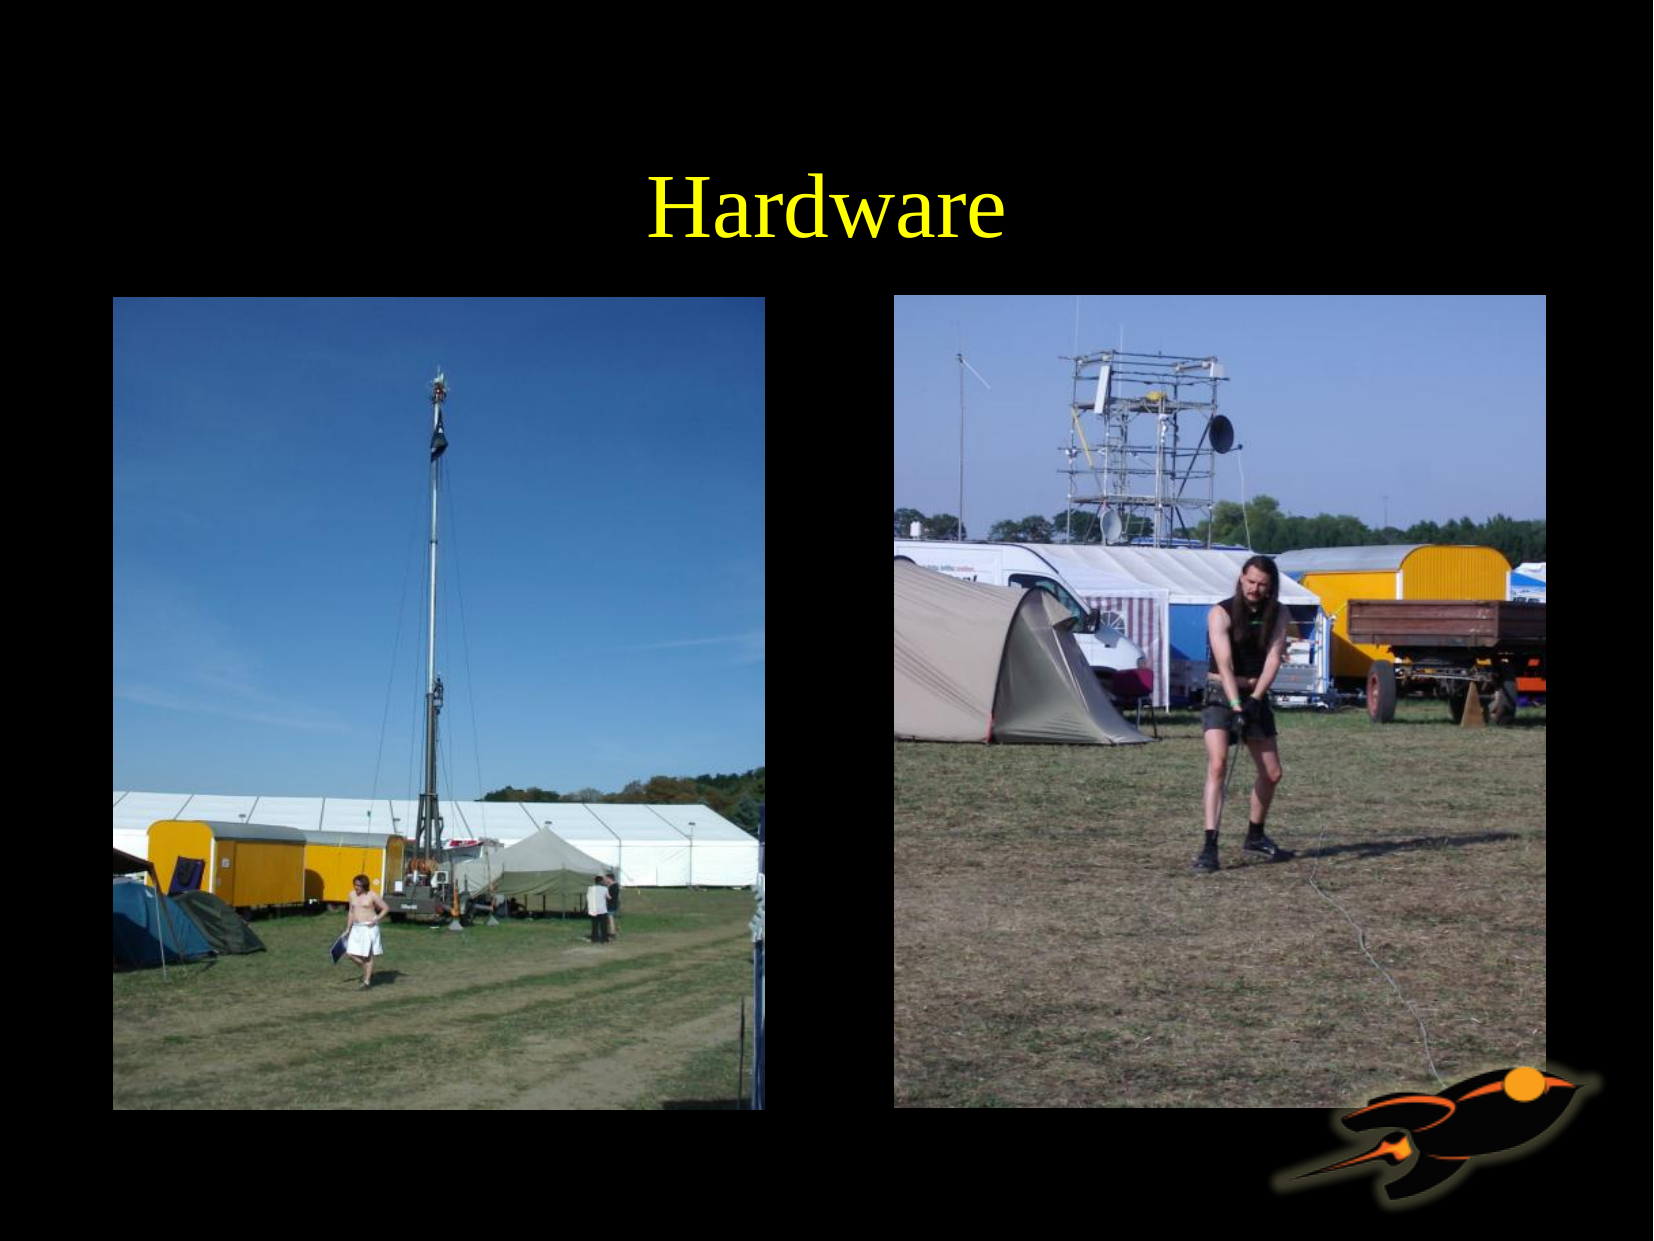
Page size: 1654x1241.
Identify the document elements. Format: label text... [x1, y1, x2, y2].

picture [113, 297, 765, 1110]
picture [894, 295, 1653, 1241]
title Hardware [121, 102, 1533, 311]
